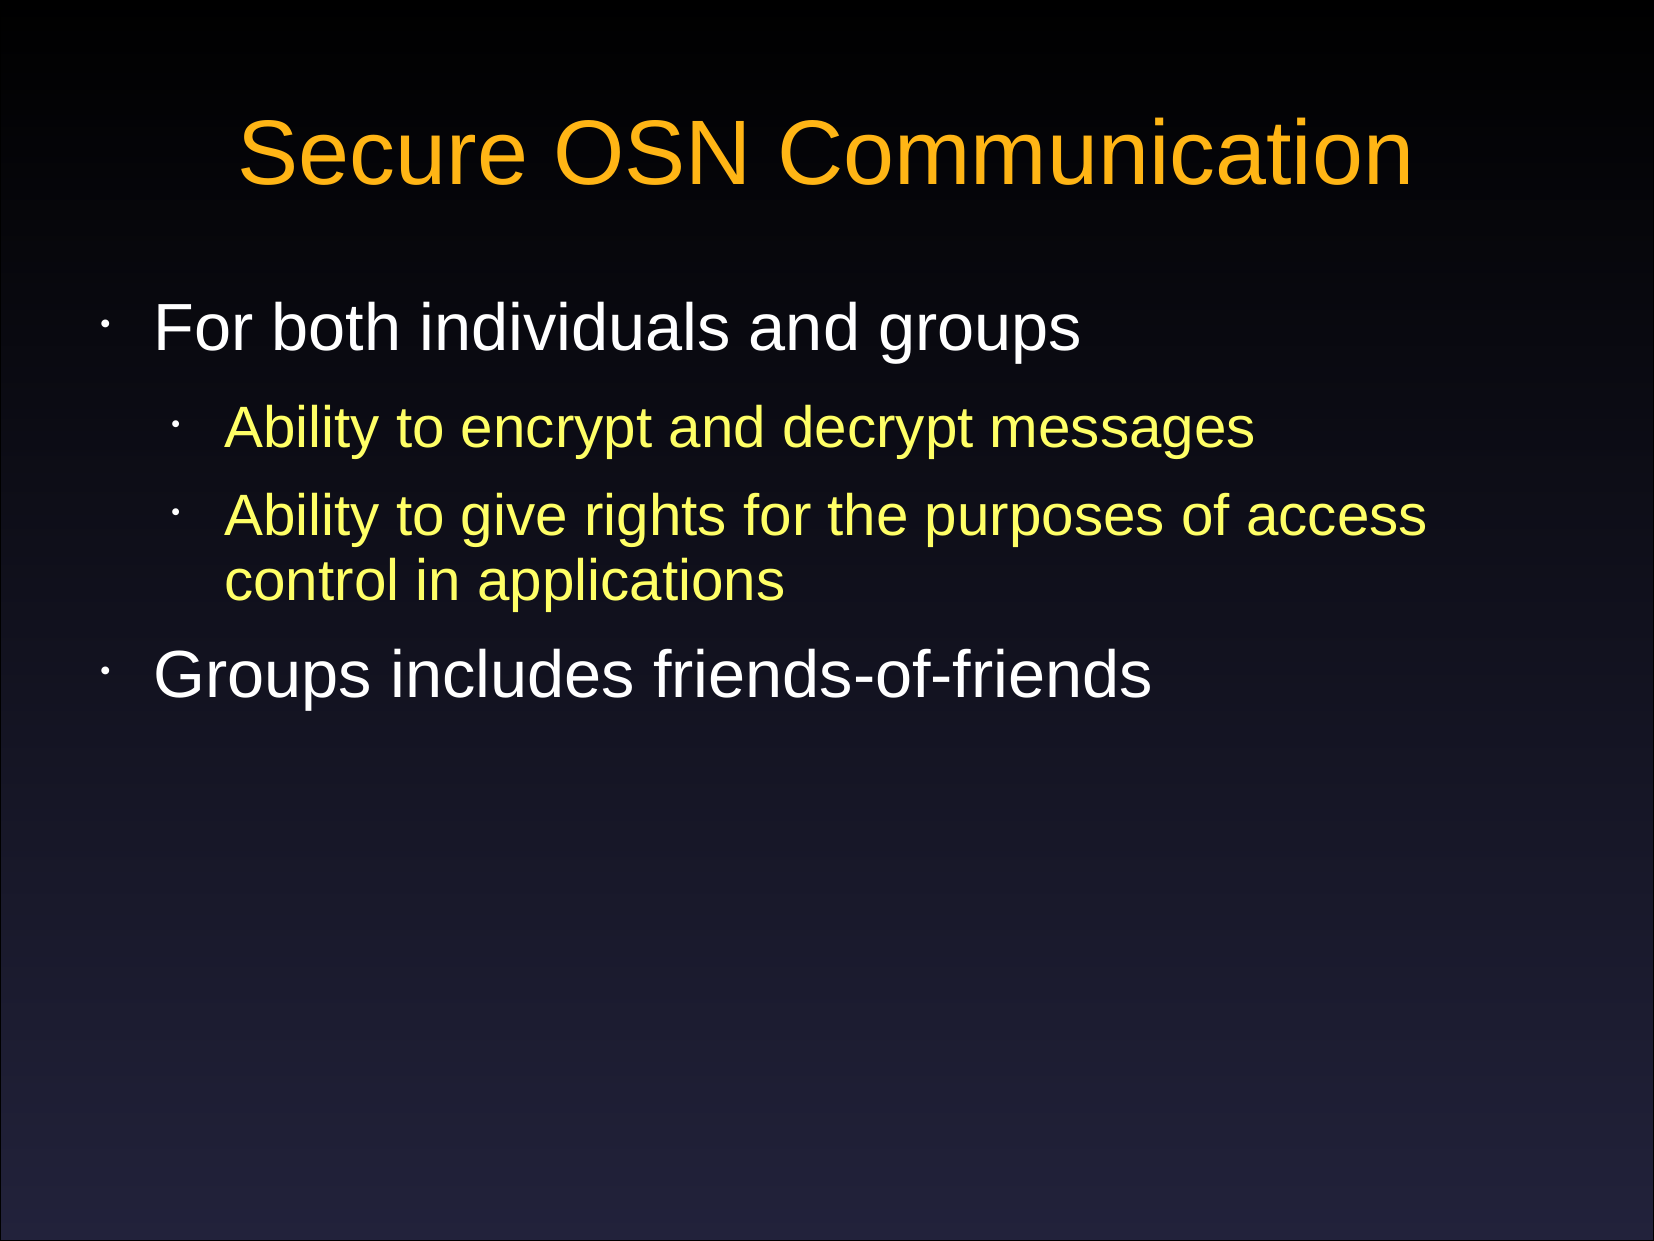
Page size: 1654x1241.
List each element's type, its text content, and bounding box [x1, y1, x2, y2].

list For both individuals and groups Ability to encrypt and decrypt messages Ability to give rights for the purposes of access control in applications Groups includes friends-of-friends [82, 290, 1571, 1109]
title Secure OSN Communication [82, 49, 1571, 257]
